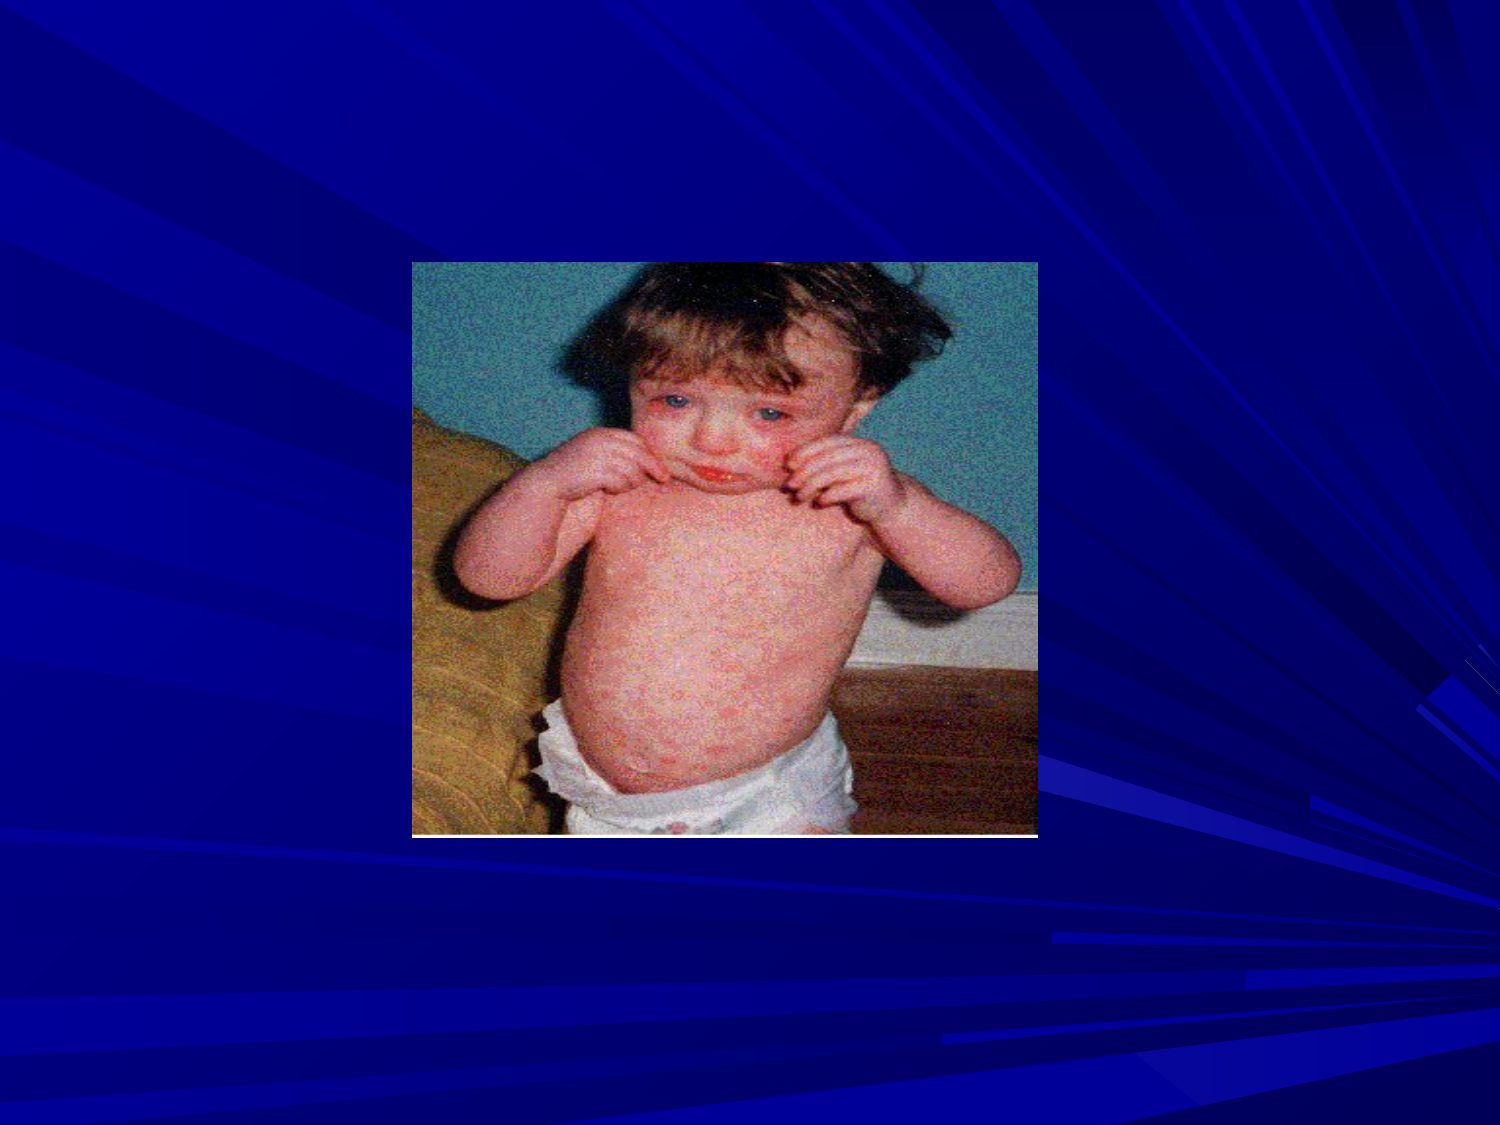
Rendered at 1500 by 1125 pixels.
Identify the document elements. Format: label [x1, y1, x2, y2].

picture [412, 262, 1038, 838]
